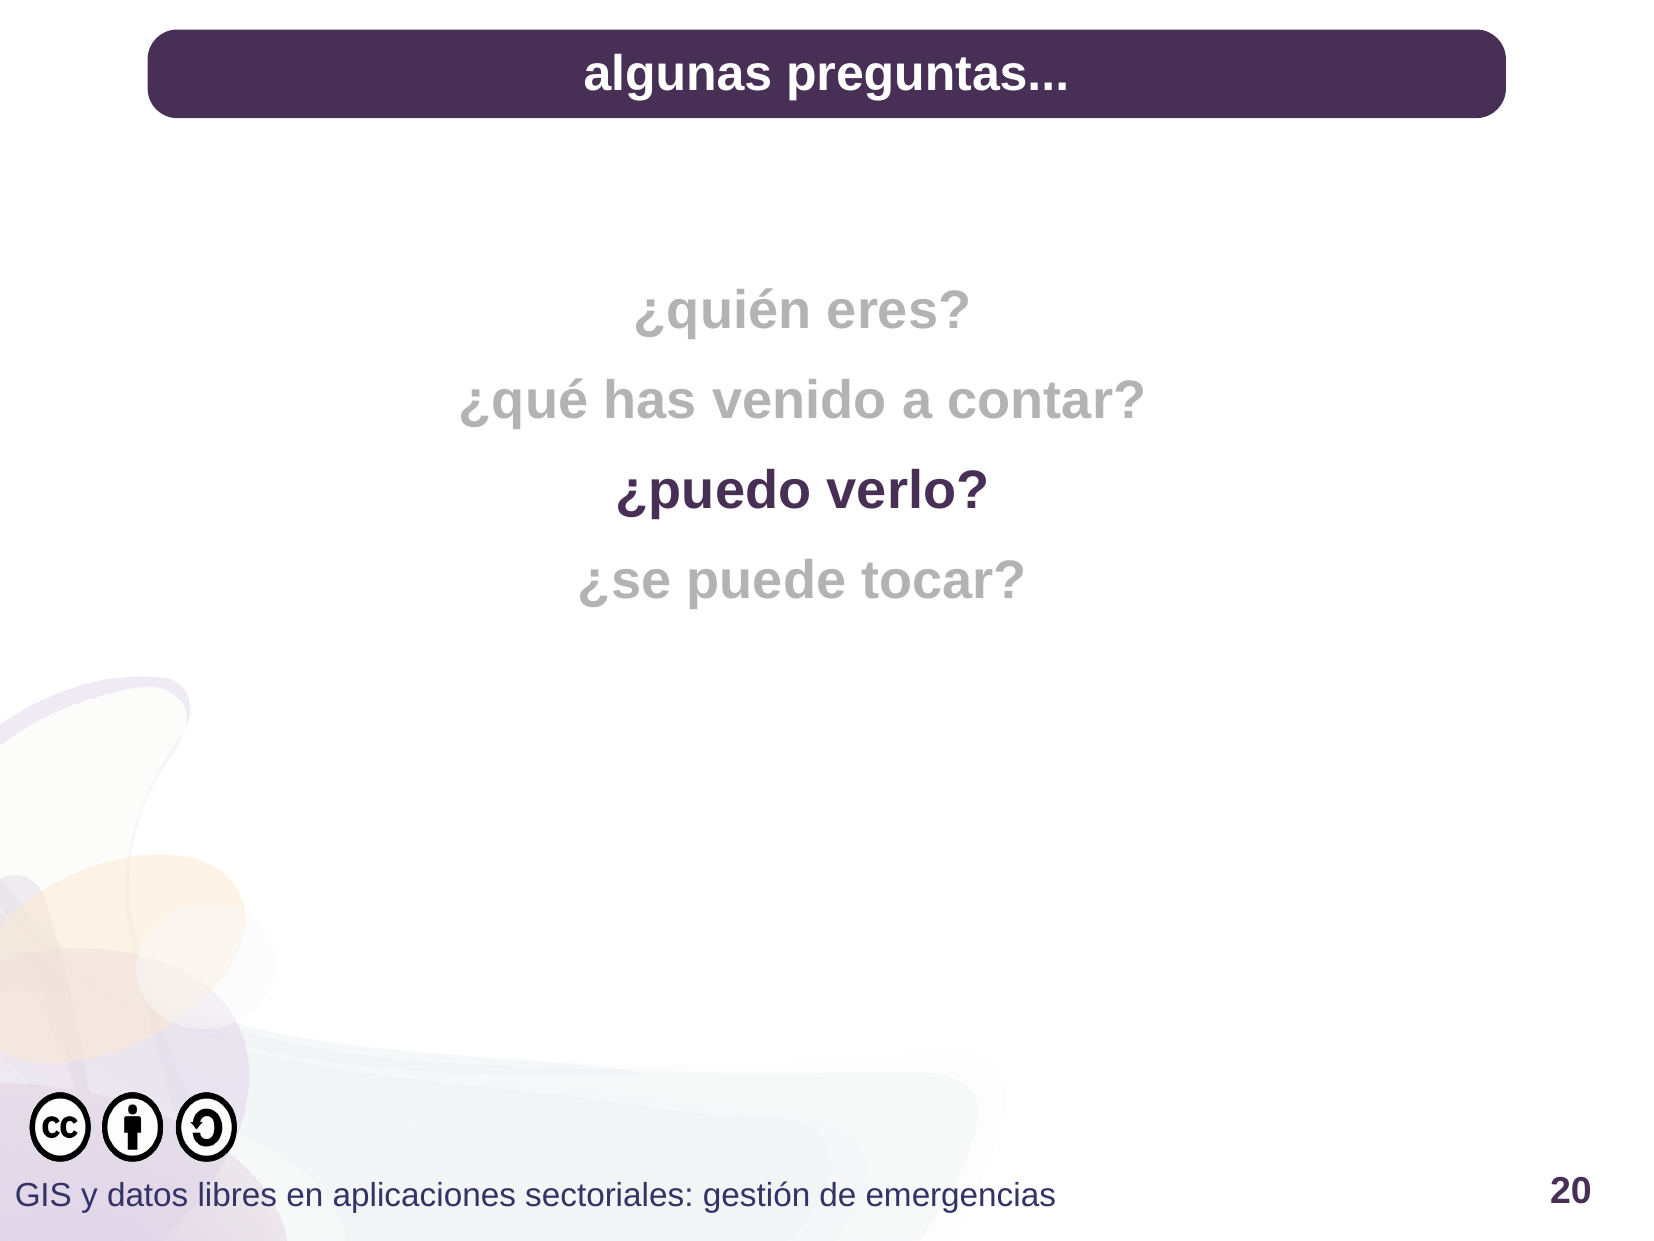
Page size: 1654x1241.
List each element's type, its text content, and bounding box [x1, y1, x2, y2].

list ¿quién eres? ¿qué has venido a contar? ¿puedo verlo? ¿se puede tocar? [59, 188, 1547, 1076]
text_box algunas preguntas... [147, 29, 1506, 119]
picture [0, 673, 1017, 1241]
